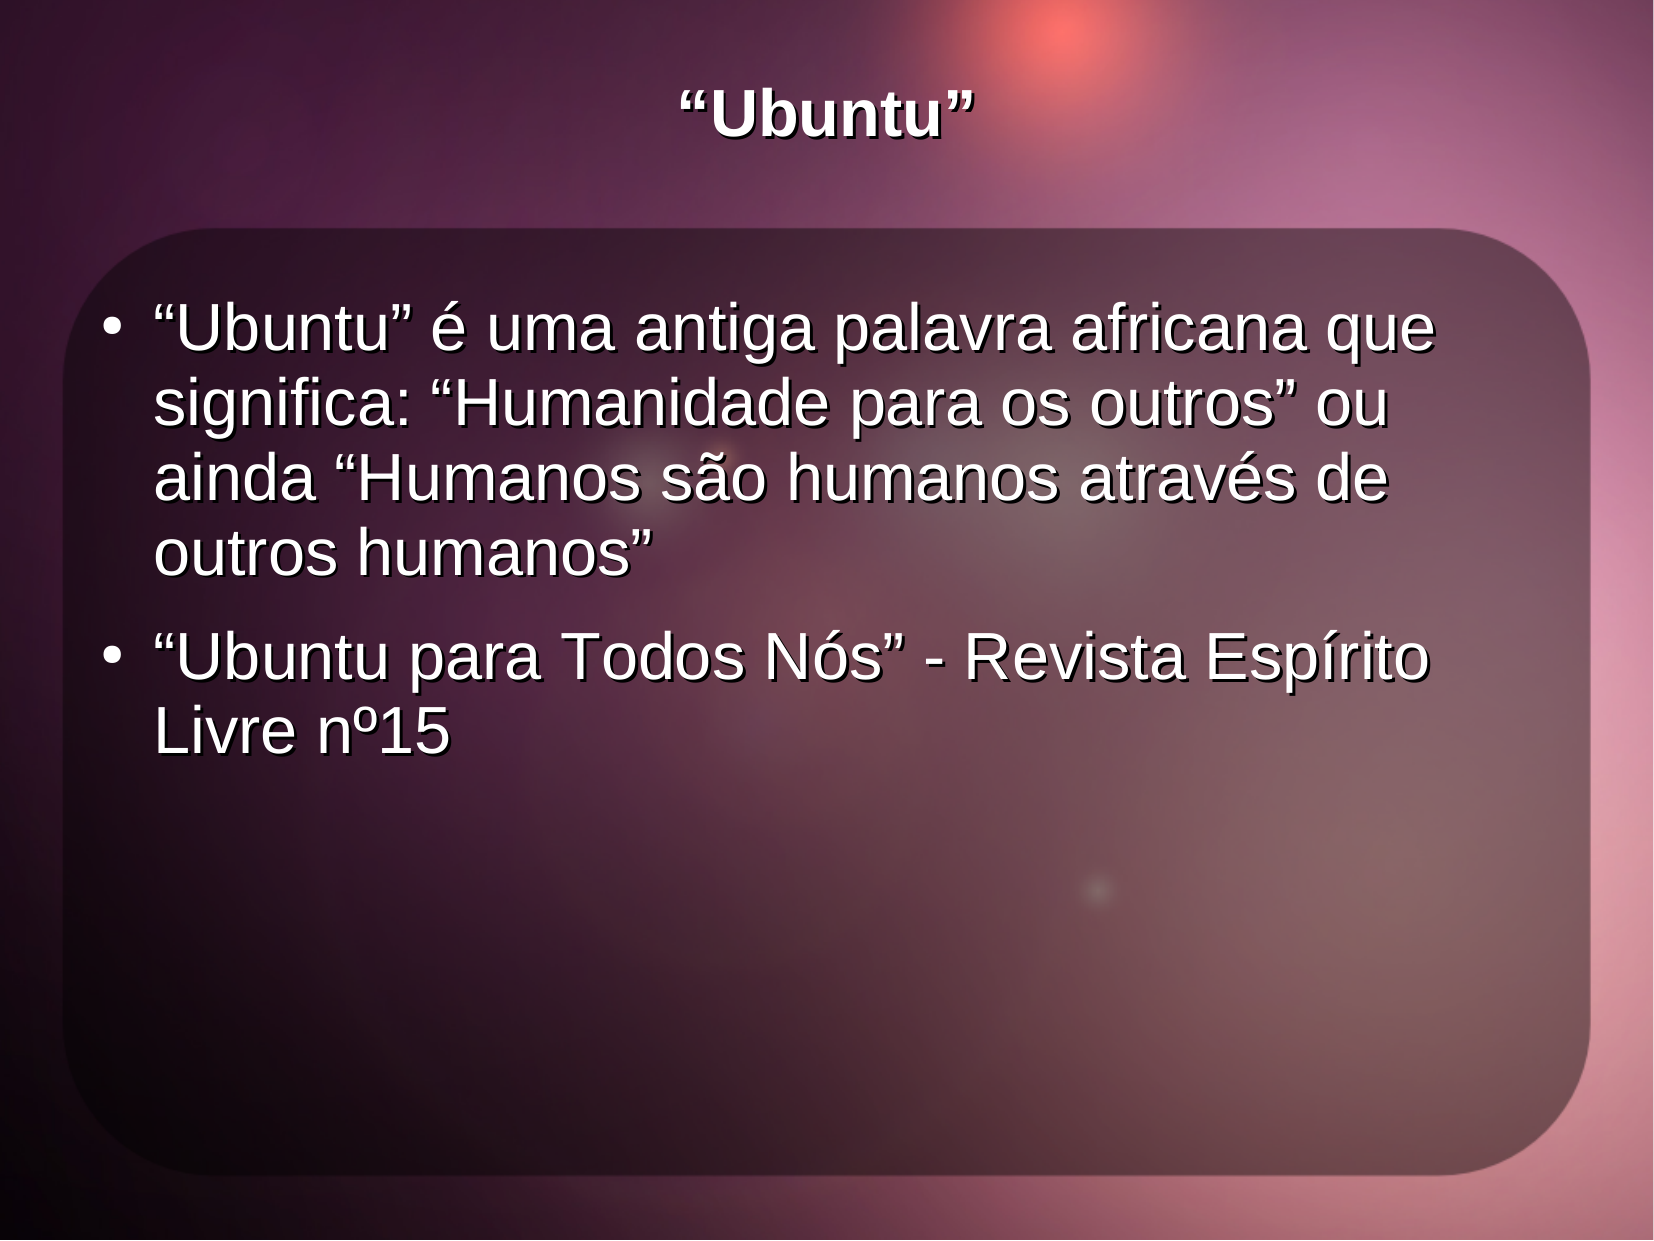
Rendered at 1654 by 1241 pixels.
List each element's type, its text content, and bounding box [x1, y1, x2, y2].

list “Ubuntu” é uma antiga palavra africana que significa: “Humanidade para os outros” ou ainda “Humanos são humanos através de outros humanos” “Ubuntu para Todos Nós” - Revista Espírito Livre nº15 [82, 290, 1571, 1109]
picture [0, 0, 1654, 1240]
title “Ubuntu” [59, 49, 1595, 178]
